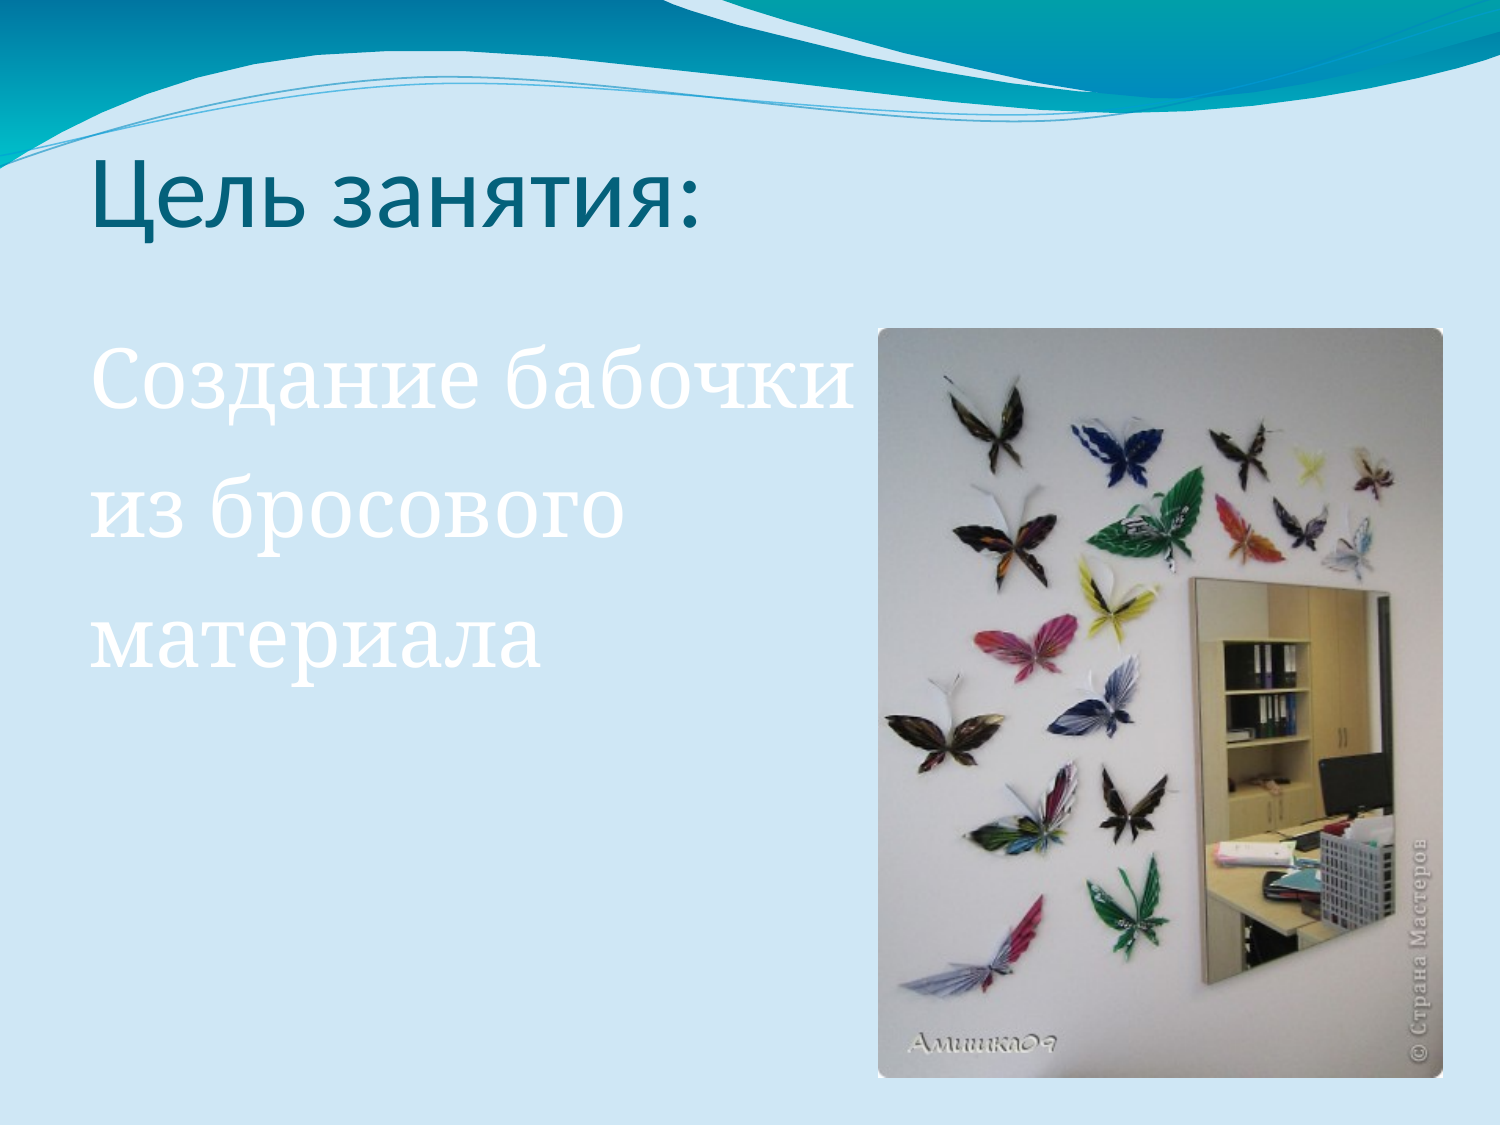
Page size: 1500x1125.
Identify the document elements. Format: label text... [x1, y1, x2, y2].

picture [878, 328, 1443, 1079]
list Создание бабочки из бросового материала [75, 317, 1425, 1038]
title Цель занятия: [75, 115, 1425, 303]
